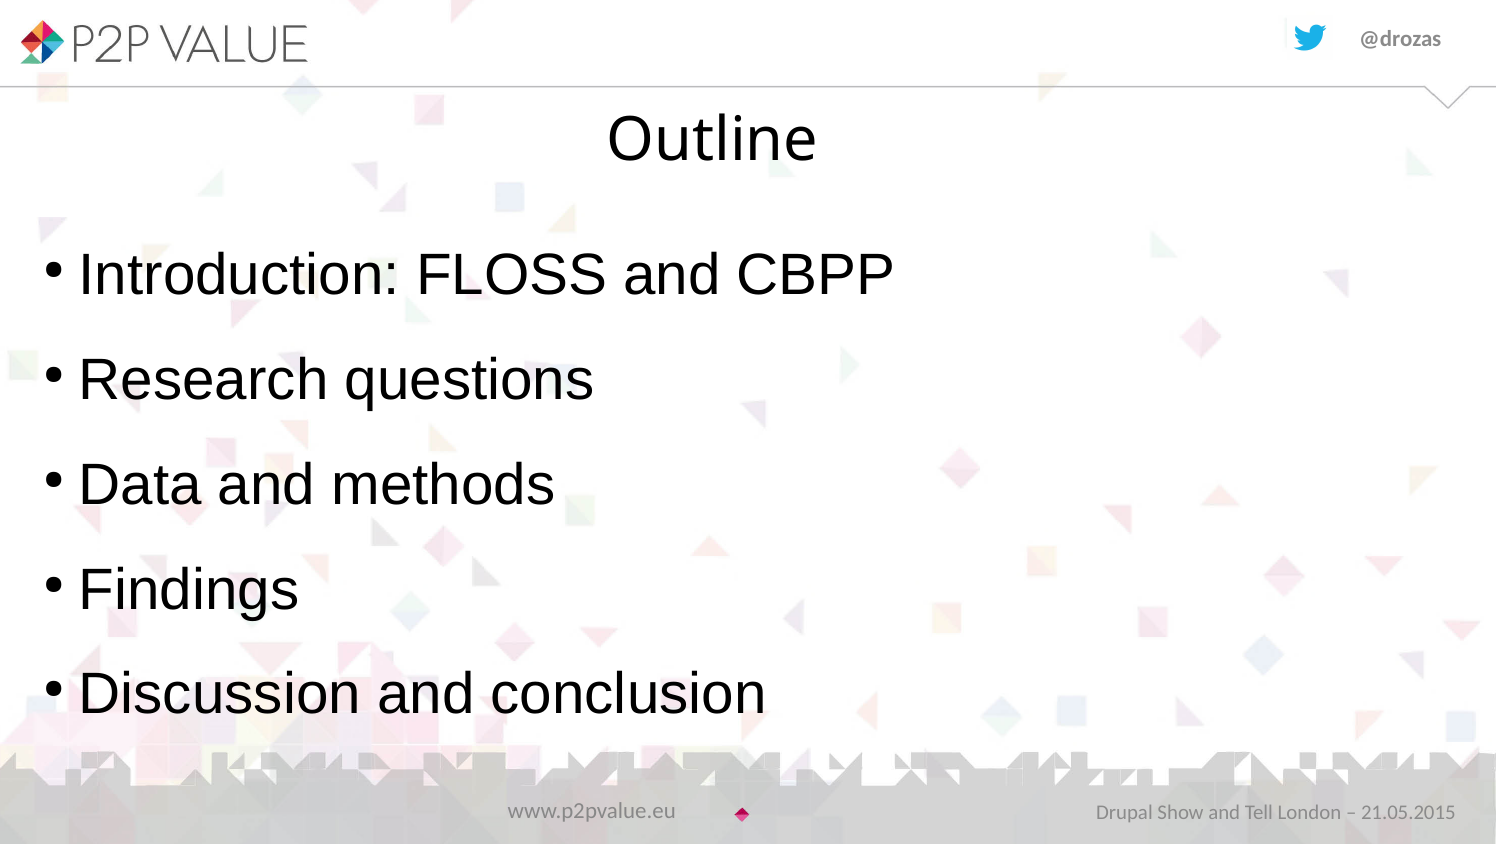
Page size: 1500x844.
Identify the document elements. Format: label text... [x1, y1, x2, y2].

title Outline [60, 92, 1366, 181]
picture [0, 0, 1496, 844]
text_box @drozas [1333, 15, 1455, 60]
text_box Drupal Show and Tell London – 21.05.2015 [777, 788, 1470, 834]
subtitle Introduction: FLOSS and CBPP Research questions Data and methods Findings Discussion and conclusion [30, 195, 1500, 751]
text_box www.p2pvalue.eu [501, 789, 720, 829]
